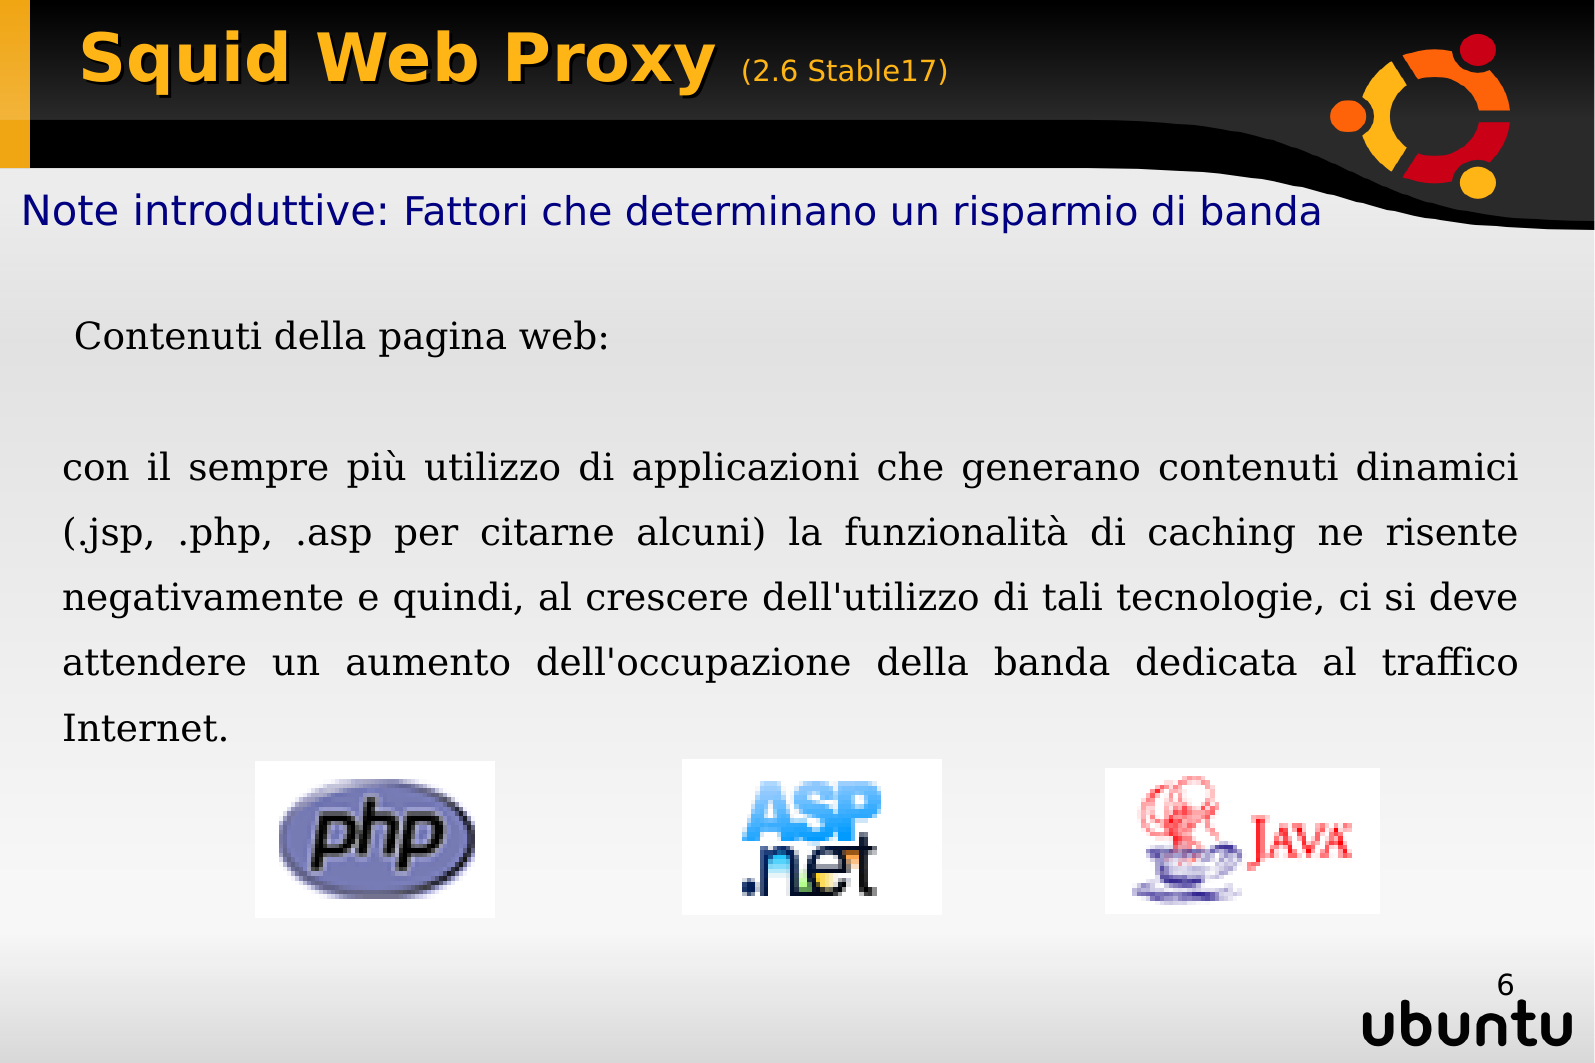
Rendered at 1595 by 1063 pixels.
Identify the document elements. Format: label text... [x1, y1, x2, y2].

picture [0, 0, 1595, 1063]
text_box Squid Web Proxy (2.6 Stable17) [23, 11, 1004, 105]
text_box Note introduttive: Fattori che determinano un risparmio di banda [17, 178, 1554, 243]
text_box Contenuti della pagina web: con il sempre più utilizzo di applicazioni che generano contenuti dinamici (.jsp, .php, .asp per citarne alcuni) la funzionalità di caching ne risente negativamente e quindi, al crescere dell'utilizzo di tali tecnologie, ci si deve attendere un aumento dell'occupazione della banda dedicata al traffico Internet. [59, 285, 1536, 997]
